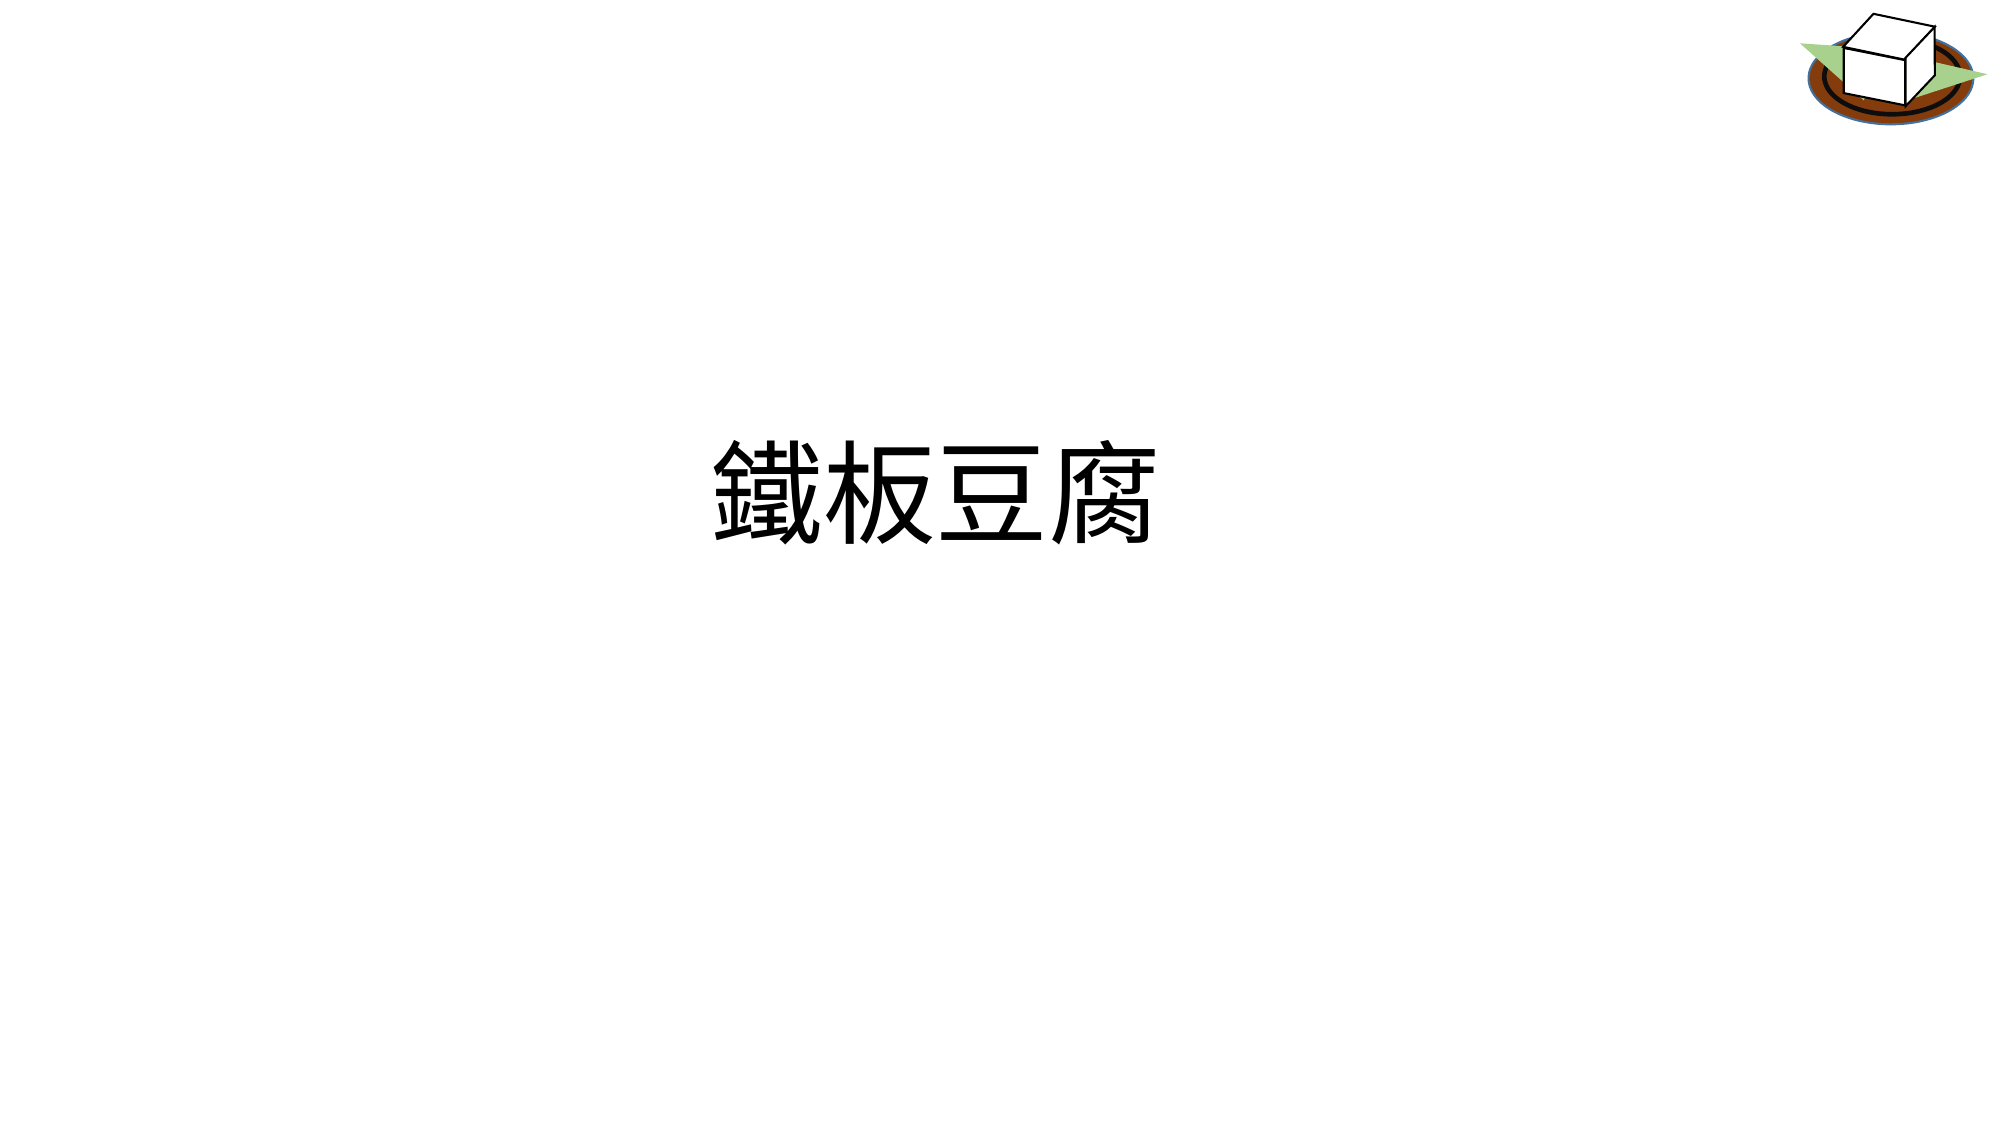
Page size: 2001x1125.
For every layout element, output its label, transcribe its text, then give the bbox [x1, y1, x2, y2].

text_box [1800, 13, 1988, 125]
text_box 鐵板豆腐 [512, 415, 1360, 568]
